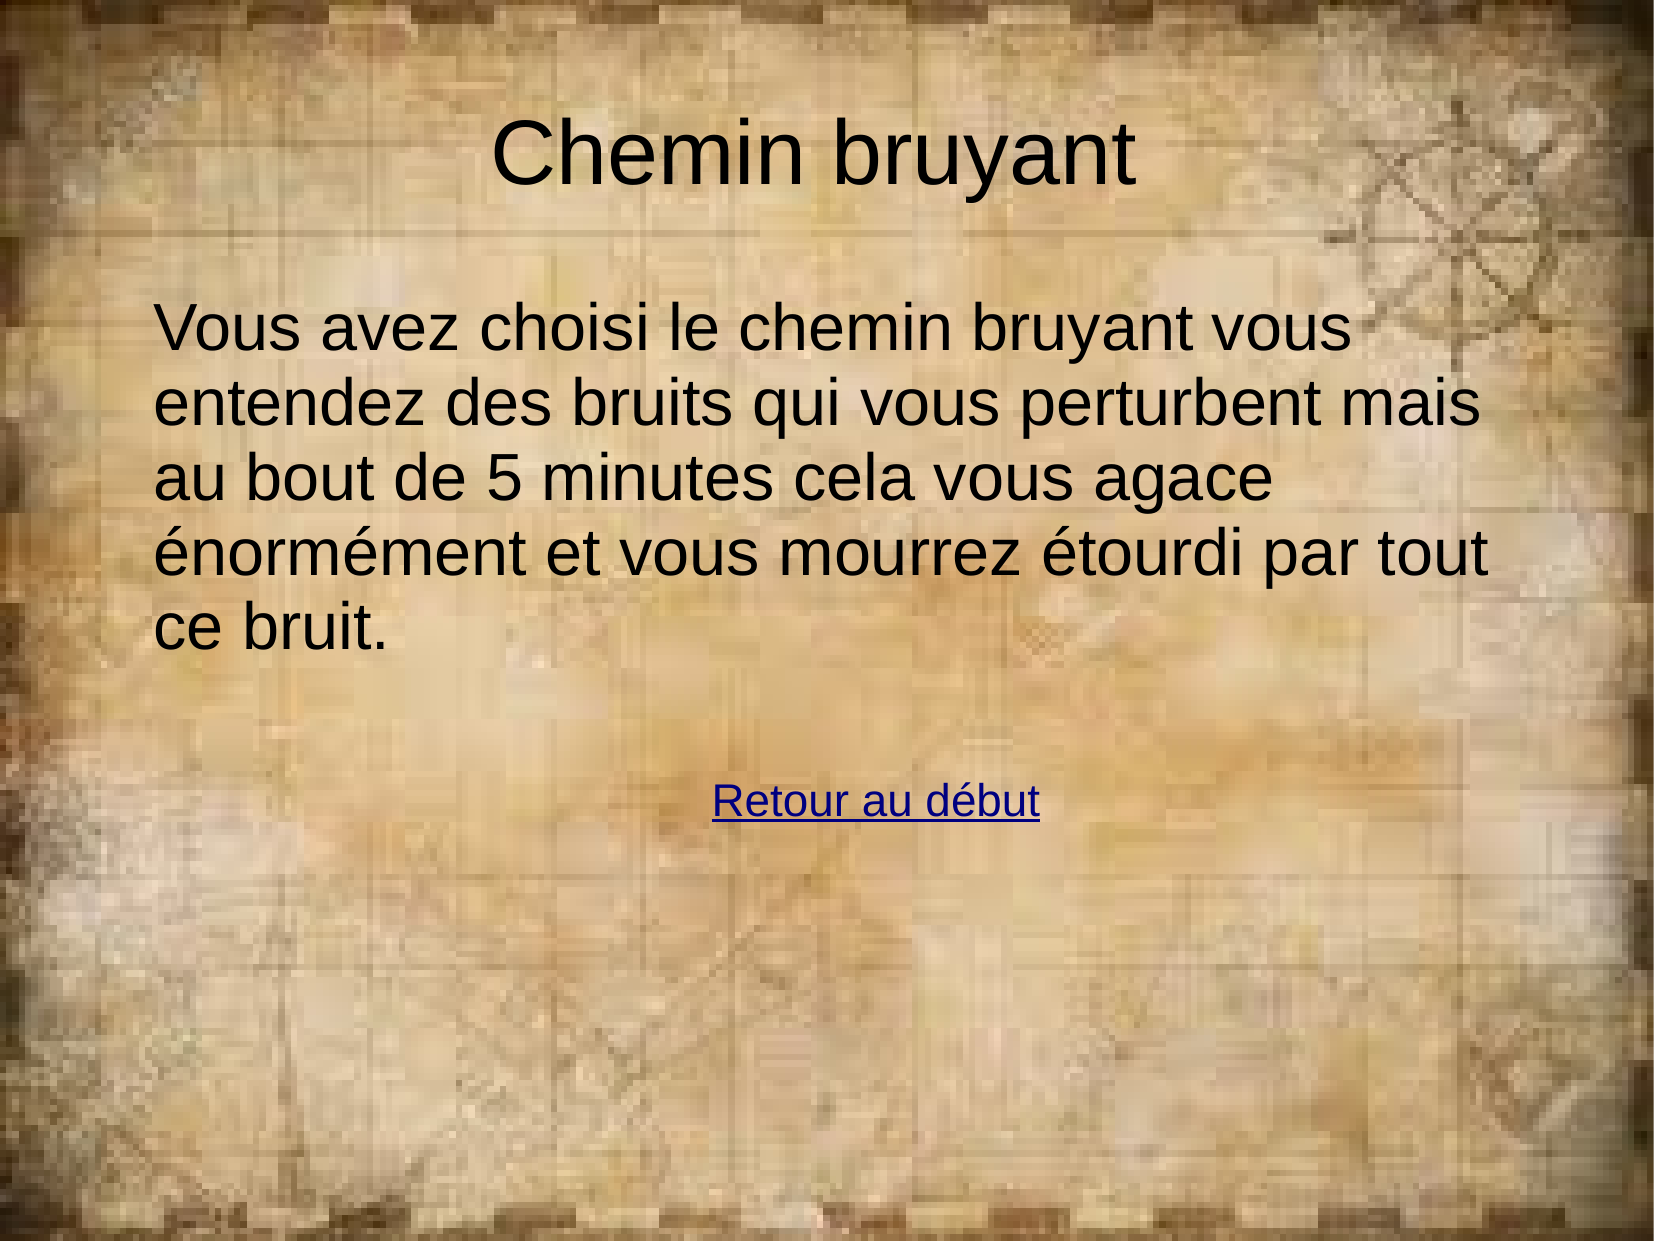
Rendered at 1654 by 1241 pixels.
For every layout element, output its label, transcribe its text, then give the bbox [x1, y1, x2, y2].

picture [0, 0, 1654, 1241]
title Chemin bruyant [82, 49, 1571, 257]
text_box Retour au début [696, 767, 1170, 834]
list Vous avez choisi le chemin bruyant vous entendez des bruits qui vous perturbent mais au bout de 5 minutes cela vous agace énormément et vous mourrez étourdi par tout ce bruit. [82, 290, 1571, 1010]
